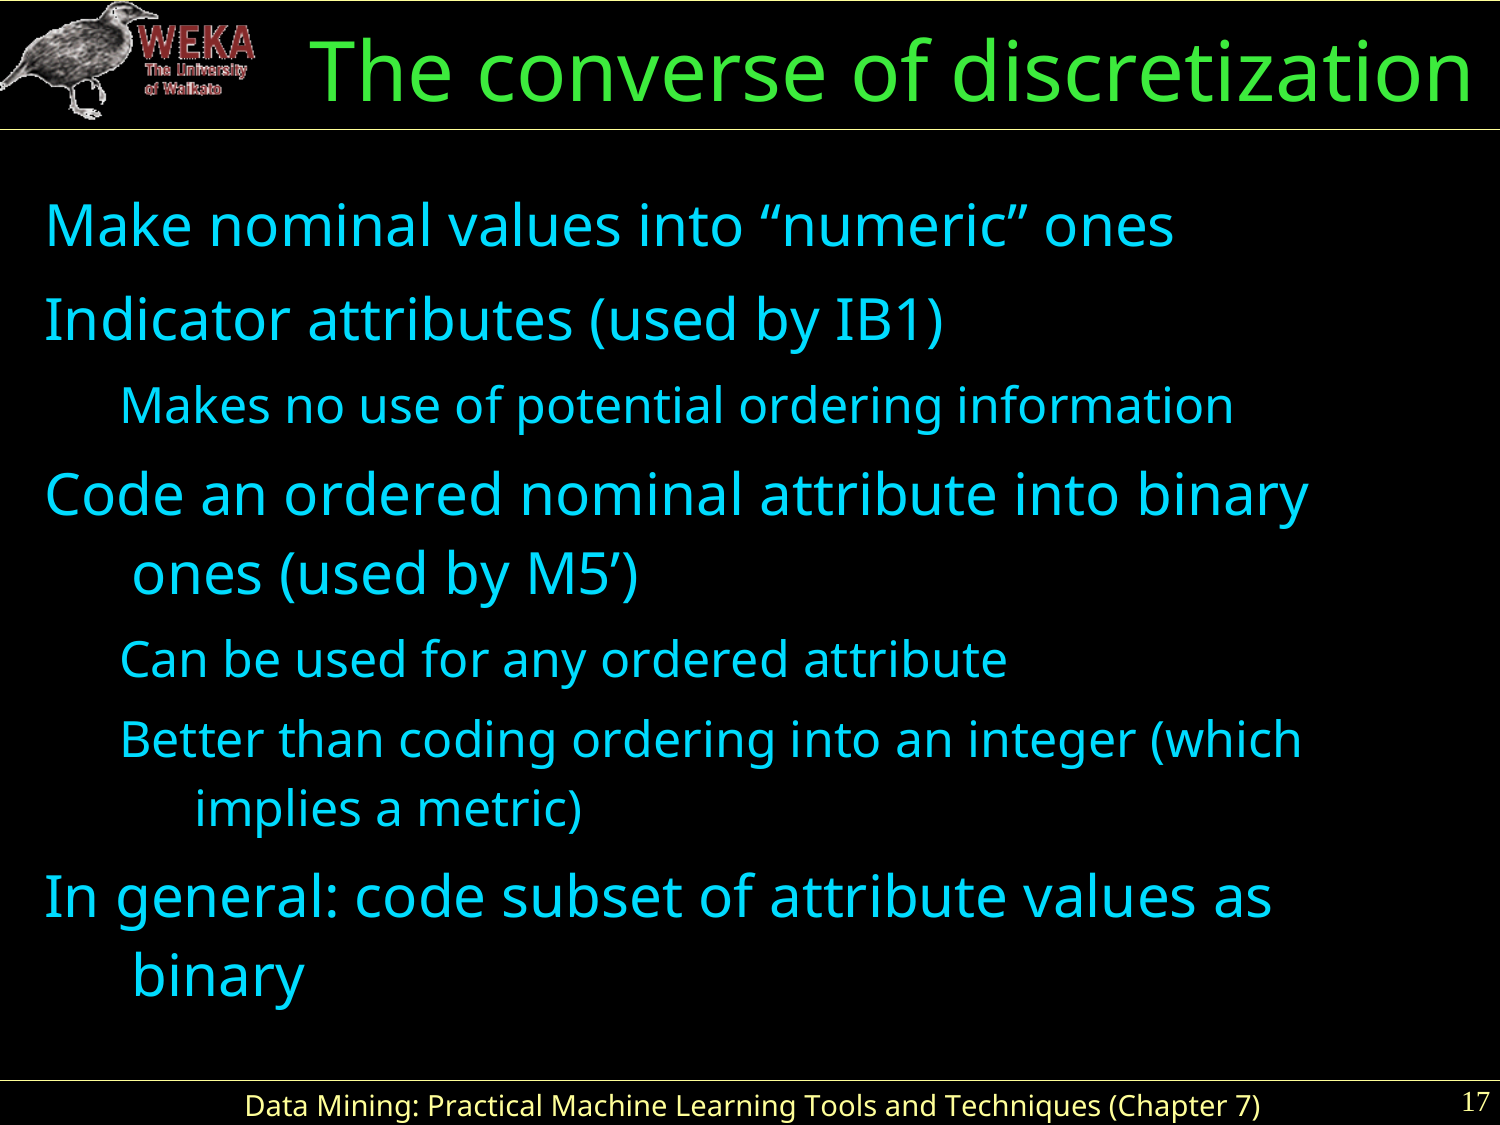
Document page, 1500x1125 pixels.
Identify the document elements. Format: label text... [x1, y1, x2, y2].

title The converse of discretization [295, 0, 1500, 150]
text_box Make nominal values into “numeric” ones Indicator attributes (used by IB1) Makes no use of potential ordering information Code an ordered nominal attribute into binary ones (used by M5’) Can be used for any ordered attribute Better than coding ordering into an integer (which implies a metric) In general: code subset of attribute values as binary [29, 177, 1447, 902]
picture [0, 1, 266, 129]
